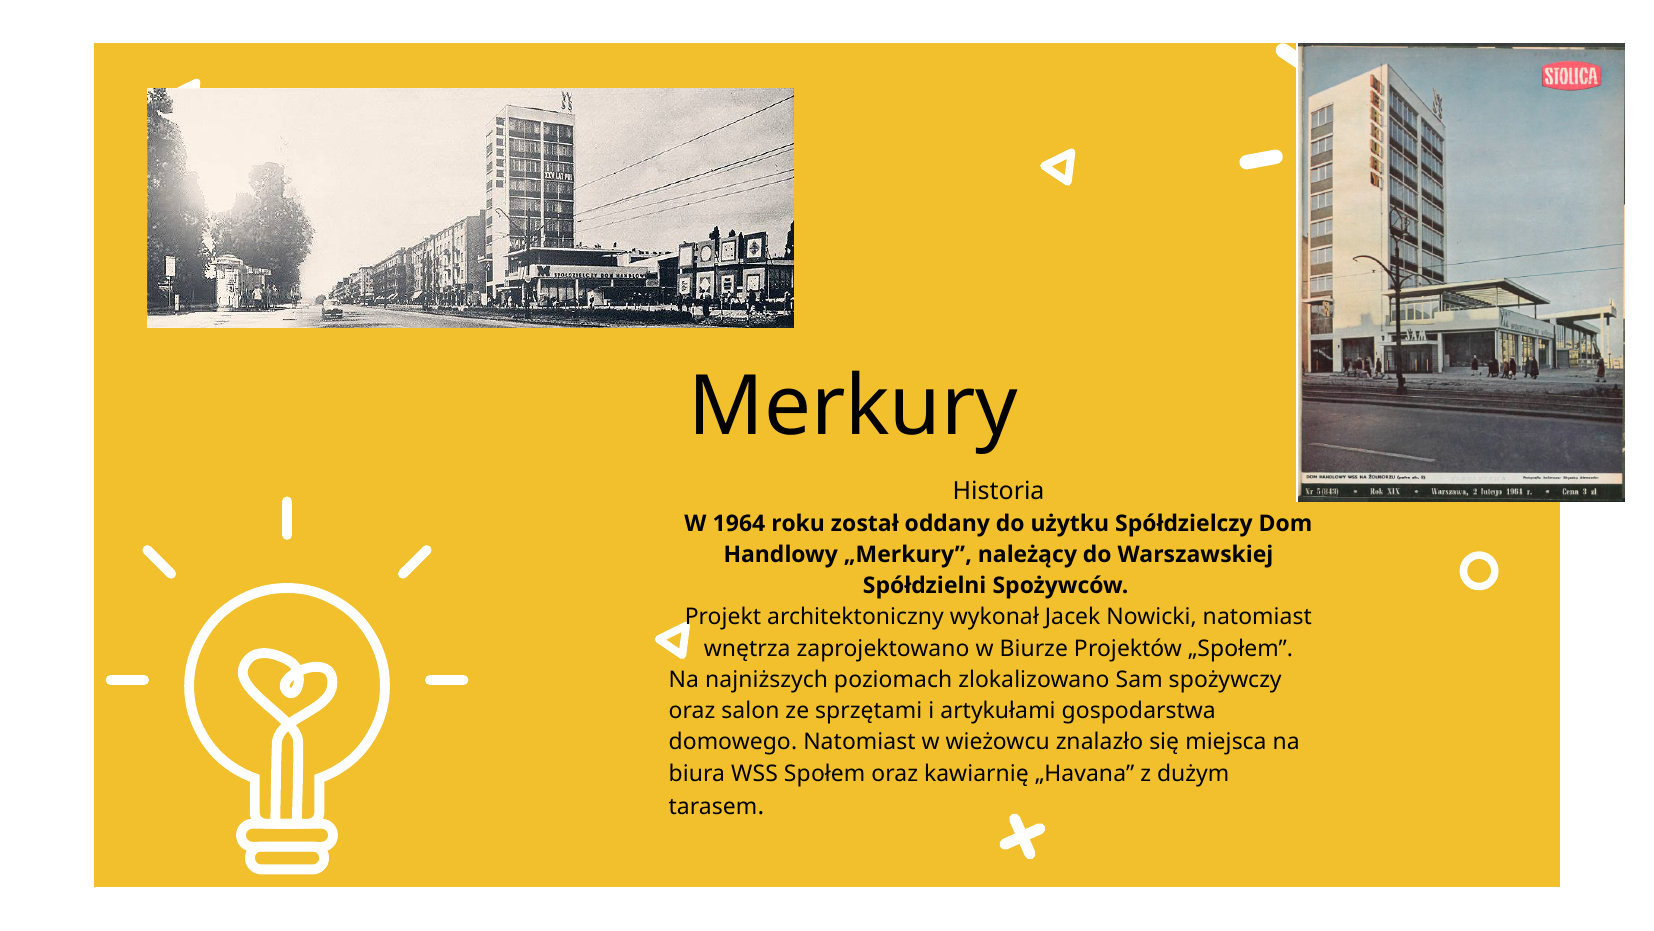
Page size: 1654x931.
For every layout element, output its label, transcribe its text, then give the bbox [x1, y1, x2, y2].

title Merkury [688, 345, 1296, 459]
picture [1296, 43, 1625, 502]
text_box Historia W 1964 roku został oddany do użytku Spółdzielczy Dom Handlowy „Merkury”, należący do Warszawskiej Spółdzielni Spożywców. Projekt architektoniczny wykonał Jacek Nowicki, natomiast wnętrza zaprojektowano w Biurze Projektów „Społem”. Na najniższych poziomach zlokalizowano Sam spożywczy oraz salon ze sprzętami i artykułami gospodarstwa domowego. Natomiast w wieżowcu znalazło się miejsca na biura WSS Społem oraz kawiarnię „Havana” z dużym tarasem. [668, 472, 1329, 822]
picture [147, 88, 794, 328]
